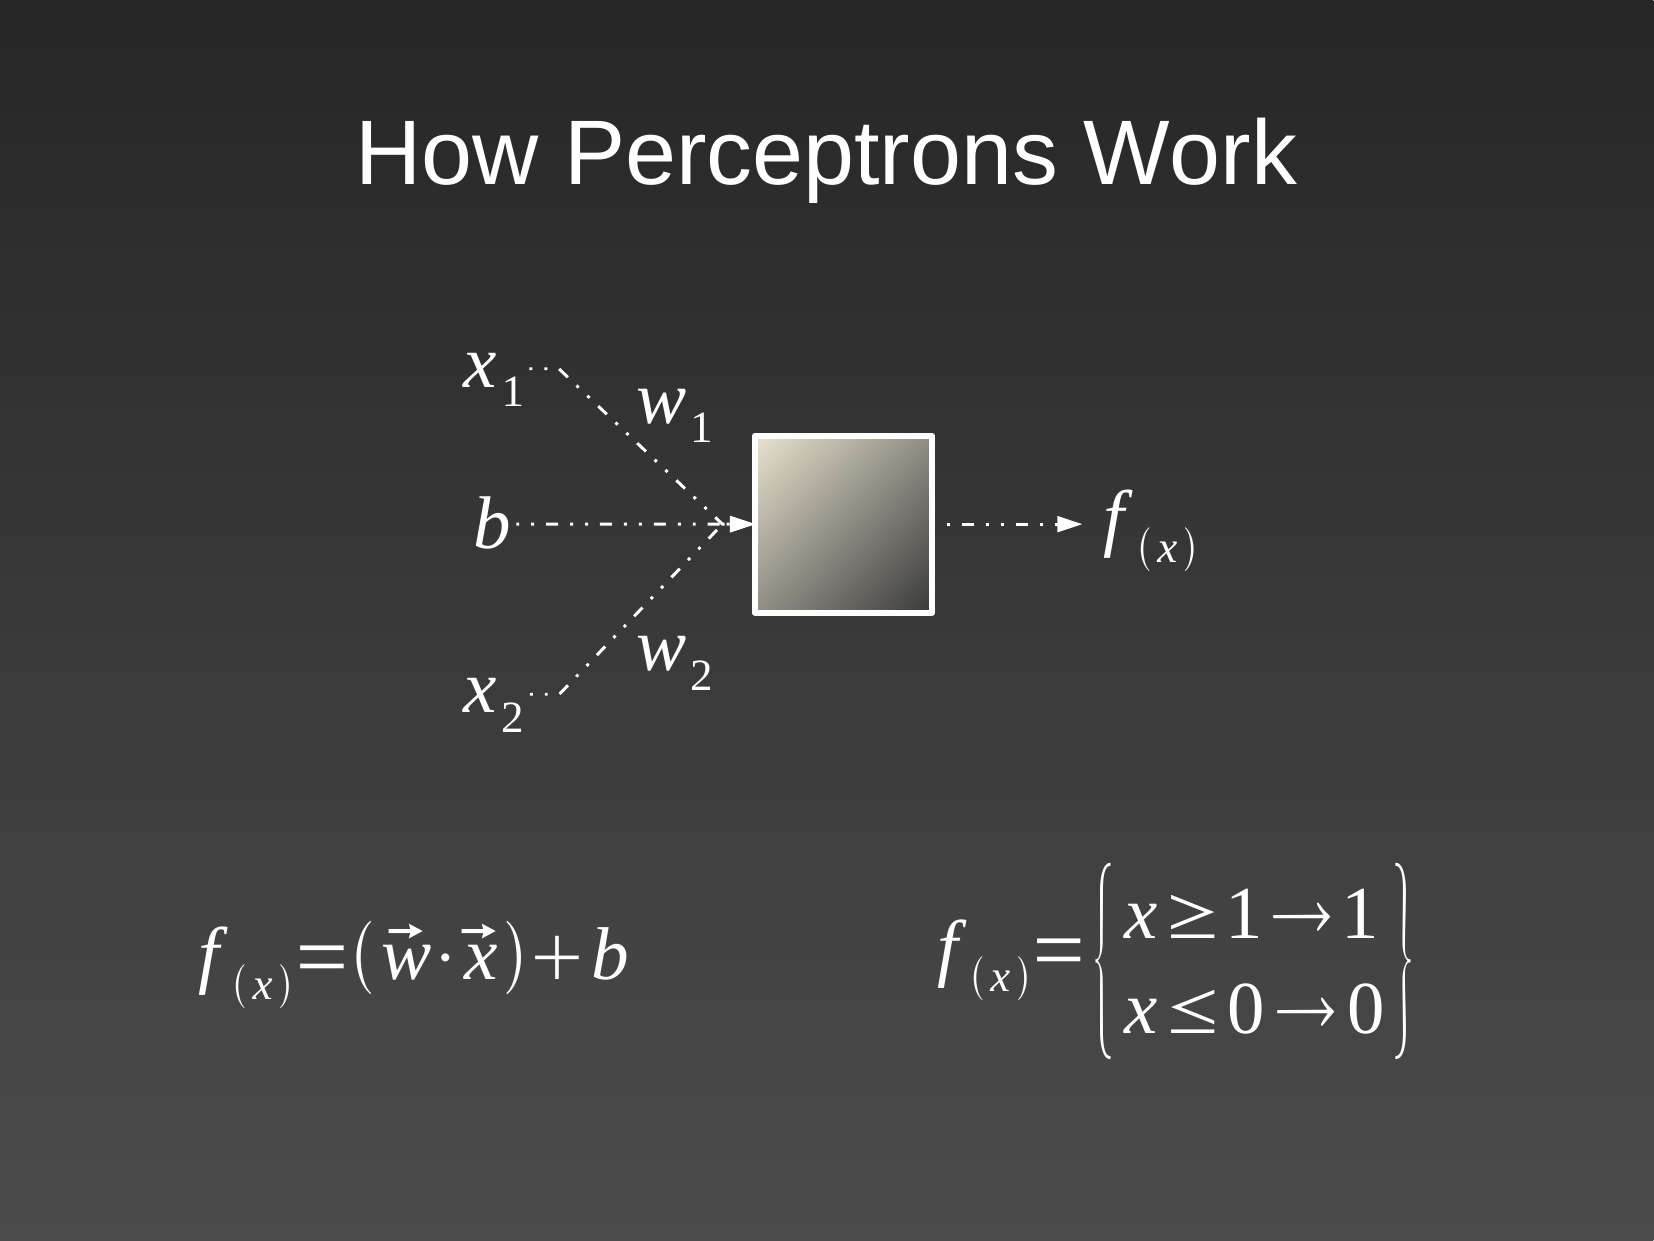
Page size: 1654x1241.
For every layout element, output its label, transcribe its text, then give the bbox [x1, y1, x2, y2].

chart [452, 318, 530, 420]
chart [451, 643, 530, 745]
chart [465, 479, 517, 569]
chart [628, 354, 718, 456]
text_box [754, 435, 862, 536]
chart [915, 859, 1428, 1063]
chart [1082, 473, 1202, 575]
chart [177, 910, 635, 1012]
title How Perceptrons Work [82, 49, 1571, 257]
chart [628, 601, 719, 703]
